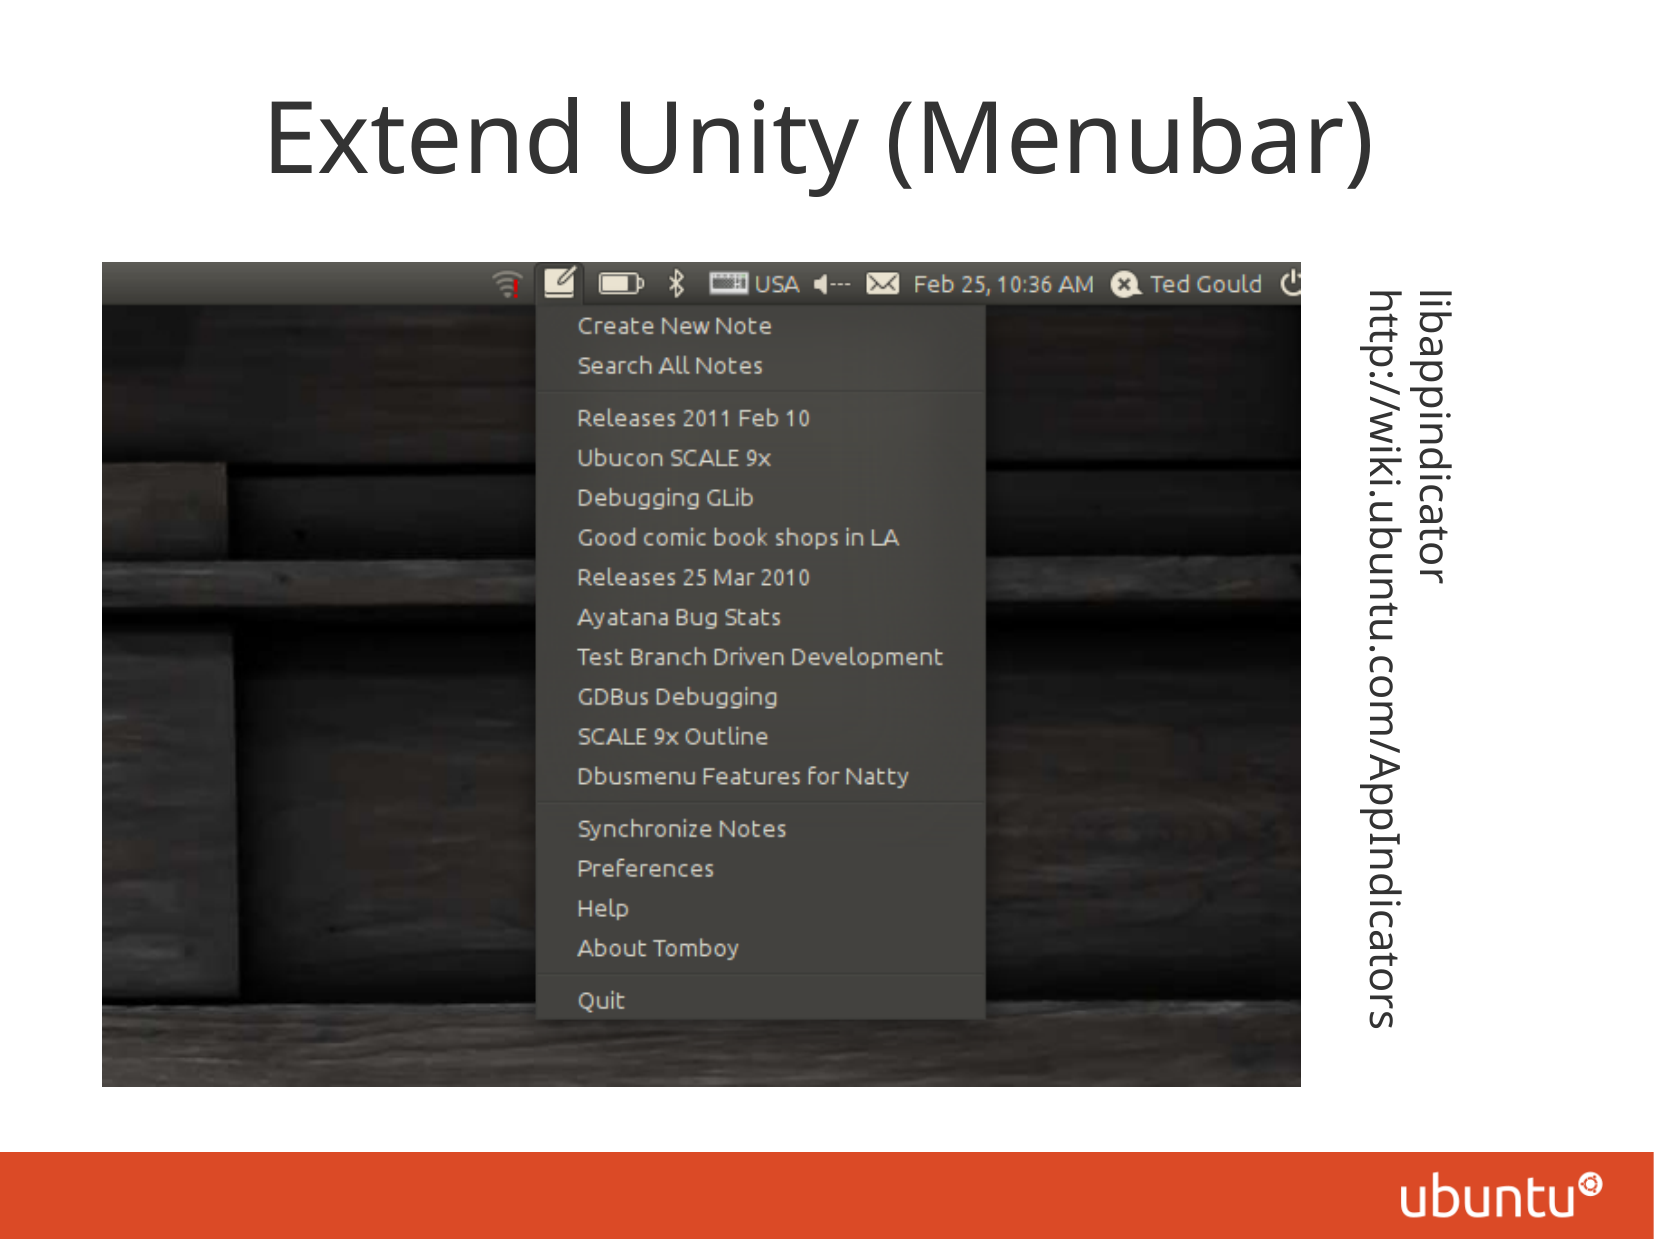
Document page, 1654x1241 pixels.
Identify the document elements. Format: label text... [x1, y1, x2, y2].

picture [0, 1152, 1654, 1239]
picture [102, 262, 1301, 1087]
text_box libappindicator http://wiki.ubuntu.com/AppIndicators [1287, 273, 1537, 1067]
title Extend Unity (Menubar) [49, 52, 1589, 231]
